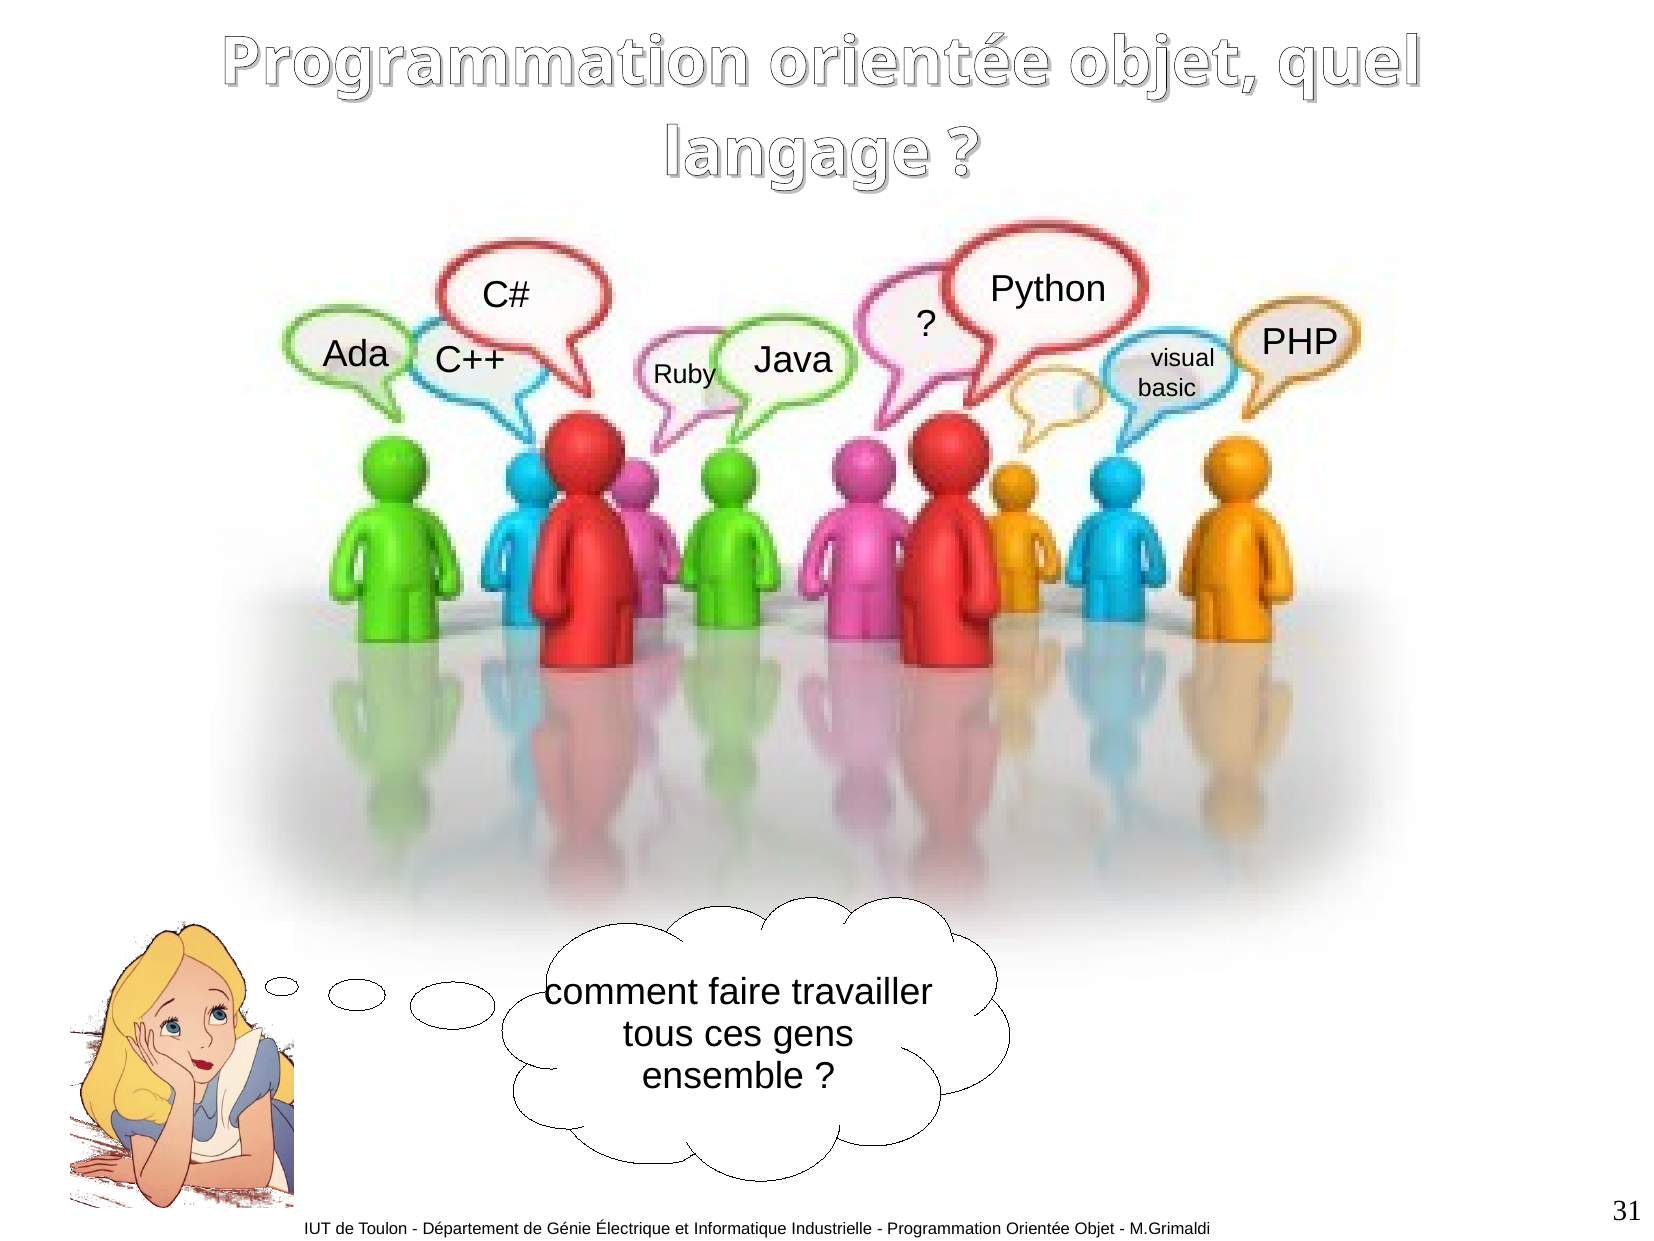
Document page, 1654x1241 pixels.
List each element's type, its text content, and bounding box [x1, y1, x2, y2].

text_box Java [696, 330, 848, 393]
text_box visual basic [1104, 324, 1230, 418]
text_box C++ [378, 330, 521, 393]
text_box Ruby [596, 342, 732, 404]
text_box Ada [265, 324, 404, 387]
text_box PHP [1204, 312, 1354, 375]
text_box comment faire travailler tous ces gens ensemble ? [328, 979, 386, 1011]
text_box comment faire travailler tous ces gens ensemble ? [410, 981, 495, 1030]
text_box comment faire travailler tous ces gens ensemble ? [501, 897, 1010, 1182]
title Programmation orientée objet, quel langage ? [76, 0, 1565, 208]
picture [70, 208, 1446, 1208]
text_box Python [933, 259, 1122, 322]
text_box ? [880, 295, 952, 357]
text_box C# [425, 265, 545, 328]
